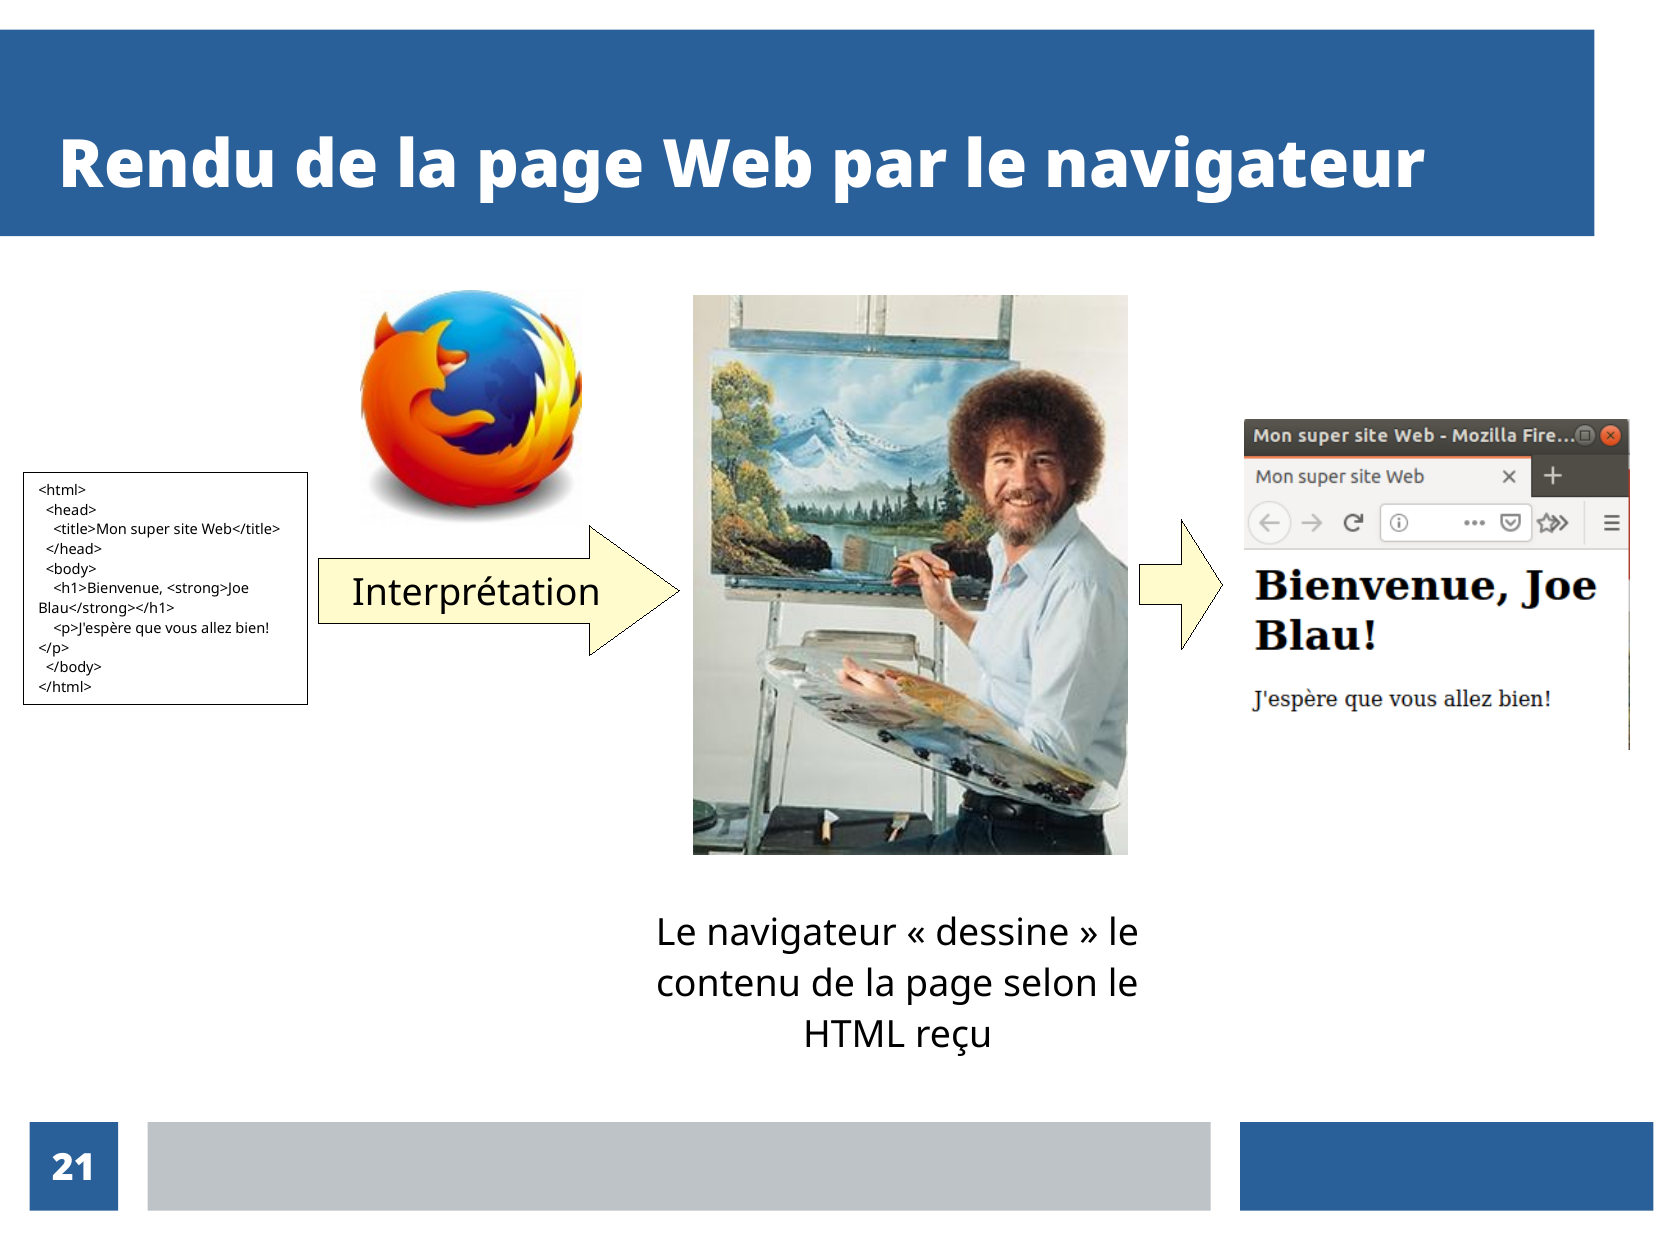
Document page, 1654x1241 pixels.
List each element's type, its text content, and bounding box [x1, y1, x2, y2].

text_box [1139, 519, 1223, 650]
text_box Le navigateur « dessine » le contenu de la page selon le HTML reçu [625, 897, 1170, 1087]
text_box Interprétation [318, 525, 680, 656]
text_box <html> <head> <title>Mon super site Web</title> </head> <body> <h1>Bienvenue, <strong>Joe Blau</strong></h1> <p>J'espère que vous allez bien!</p> </body> </html> [23, 472, 308, 697]
picture [1244, 419, 1630, 751]
picture [360, 290, 582, 526]
picture [693, 295, 1128, 855]
title Rendu de la page Web par le navigateur [59, 59, 1595, 207]
